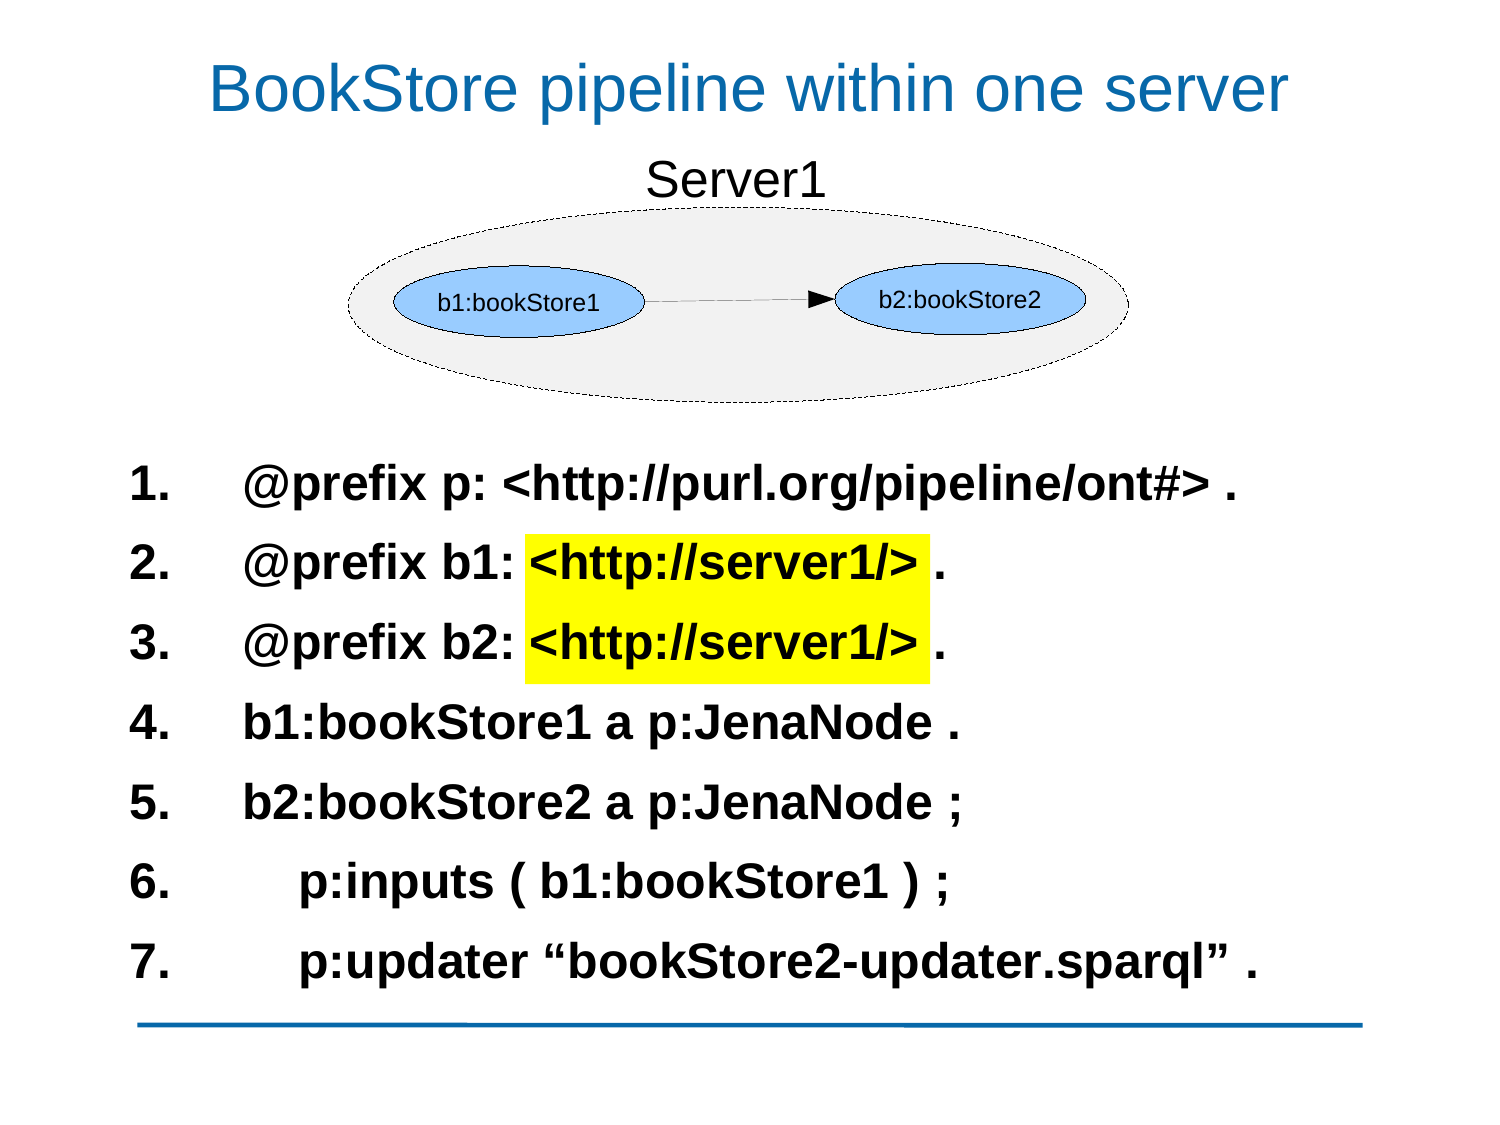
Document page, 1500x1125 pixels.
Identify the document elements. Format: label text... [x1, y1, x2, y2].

text_box [348, 210, 1129, 403]
text_box b1:bookStore1 [393, 265, 645, 338]
title BookStore pipeline within one server [0, 6, 1500, 149]
text_box b2:bookStore2 [835, 263, 1086, 335]
list @prefix p: <http://purl.org/pipeline/ont#> . @prefix b1: <http://server1/> . @prefix b2: <http://server1/> . b1:bookStore1 a p:JenaNode . b2:bookStore2 a p:JenaNode ; p:inputs ( b1:bookStore1 ) ; p:updater “bookStore2-updater.sparql” . [115, 435, 1387, 1036]
text_box Server1 [630, 149, 843, 216]
